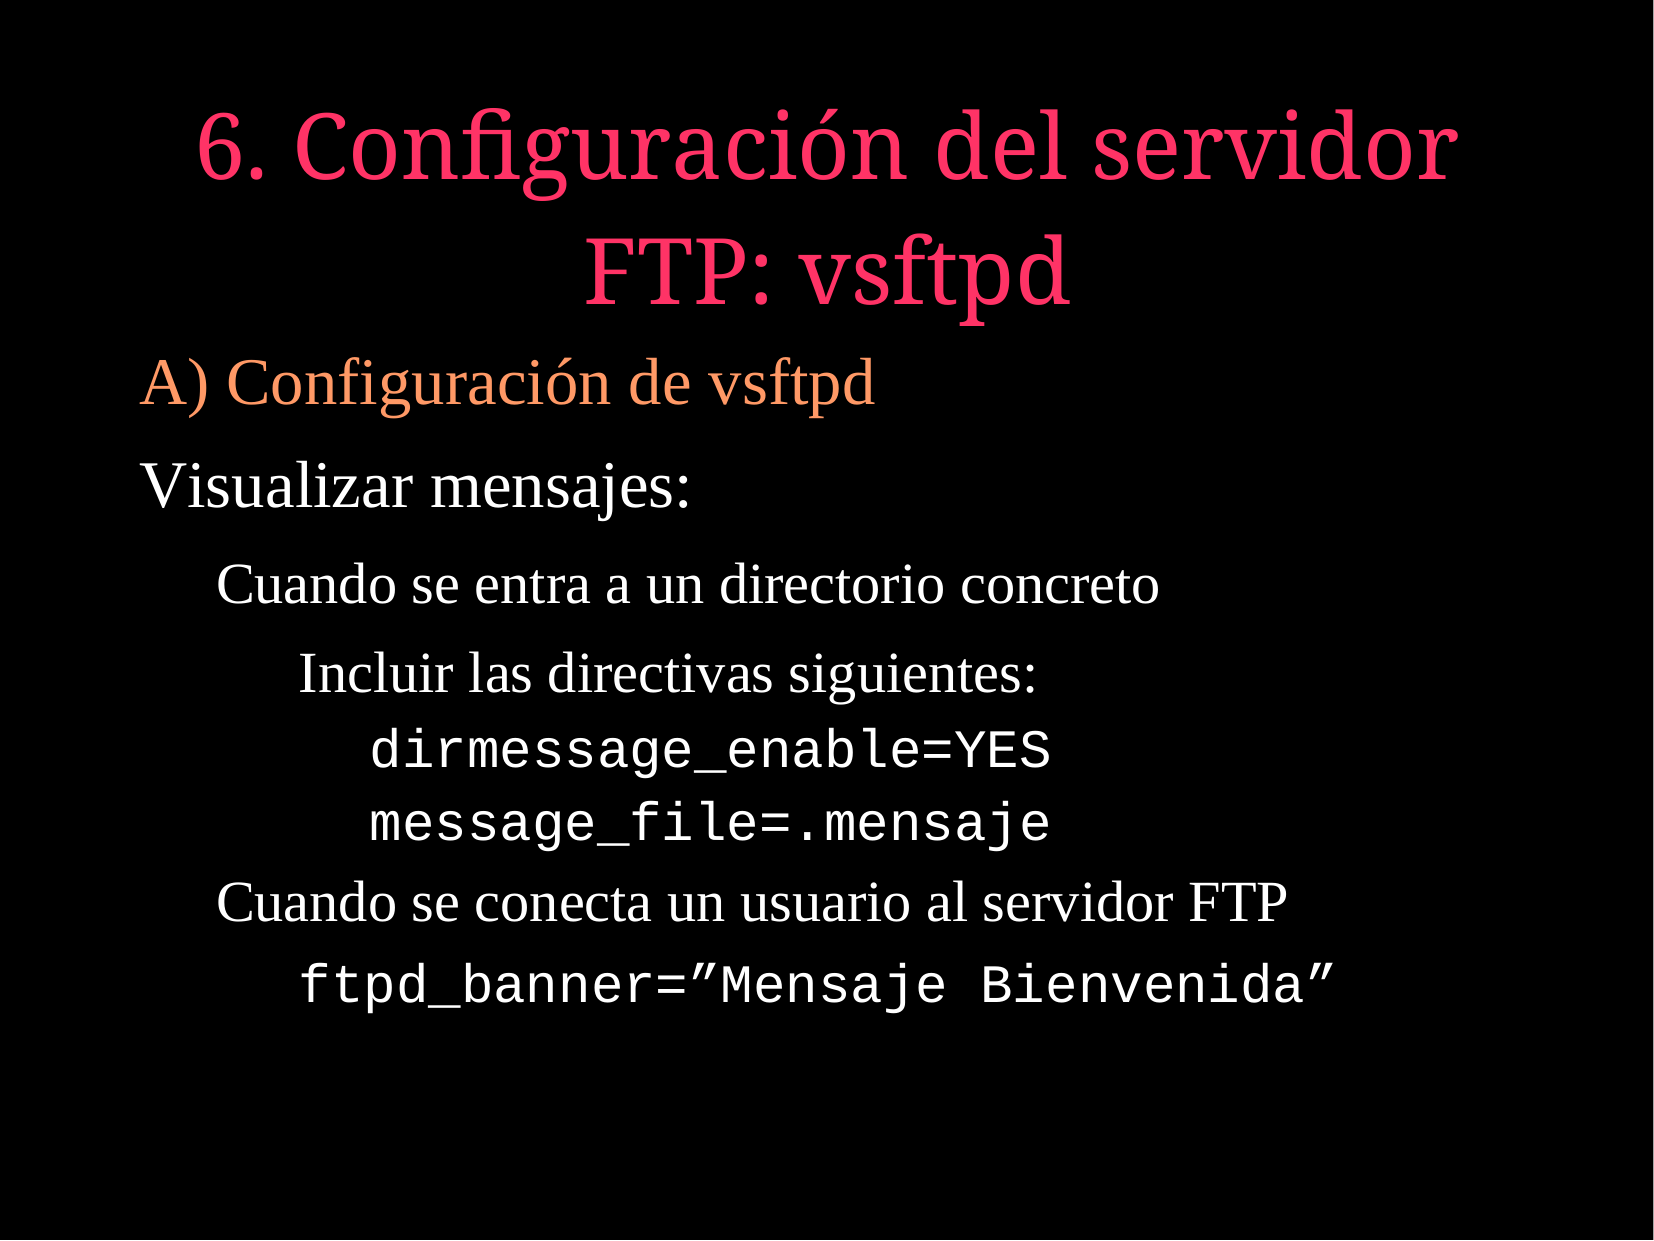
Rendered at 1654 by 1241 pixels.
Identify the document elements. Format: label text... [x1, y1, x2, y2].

list A) Configuración de vsftpd Visualizar mensajes: Cuando se entra a un directorio concreto Incluir las directivas siguientes: dirmessage_enable=YES message_file=.mensaje Cuando se conecta un usuario al servidor FTP ftpd_banner=”Mensaje Bienvenida” [121, 344, 1534, 1127]
title 6. Configuración del servidor FTP: vsftpd [121, 82, 1534, 331]
